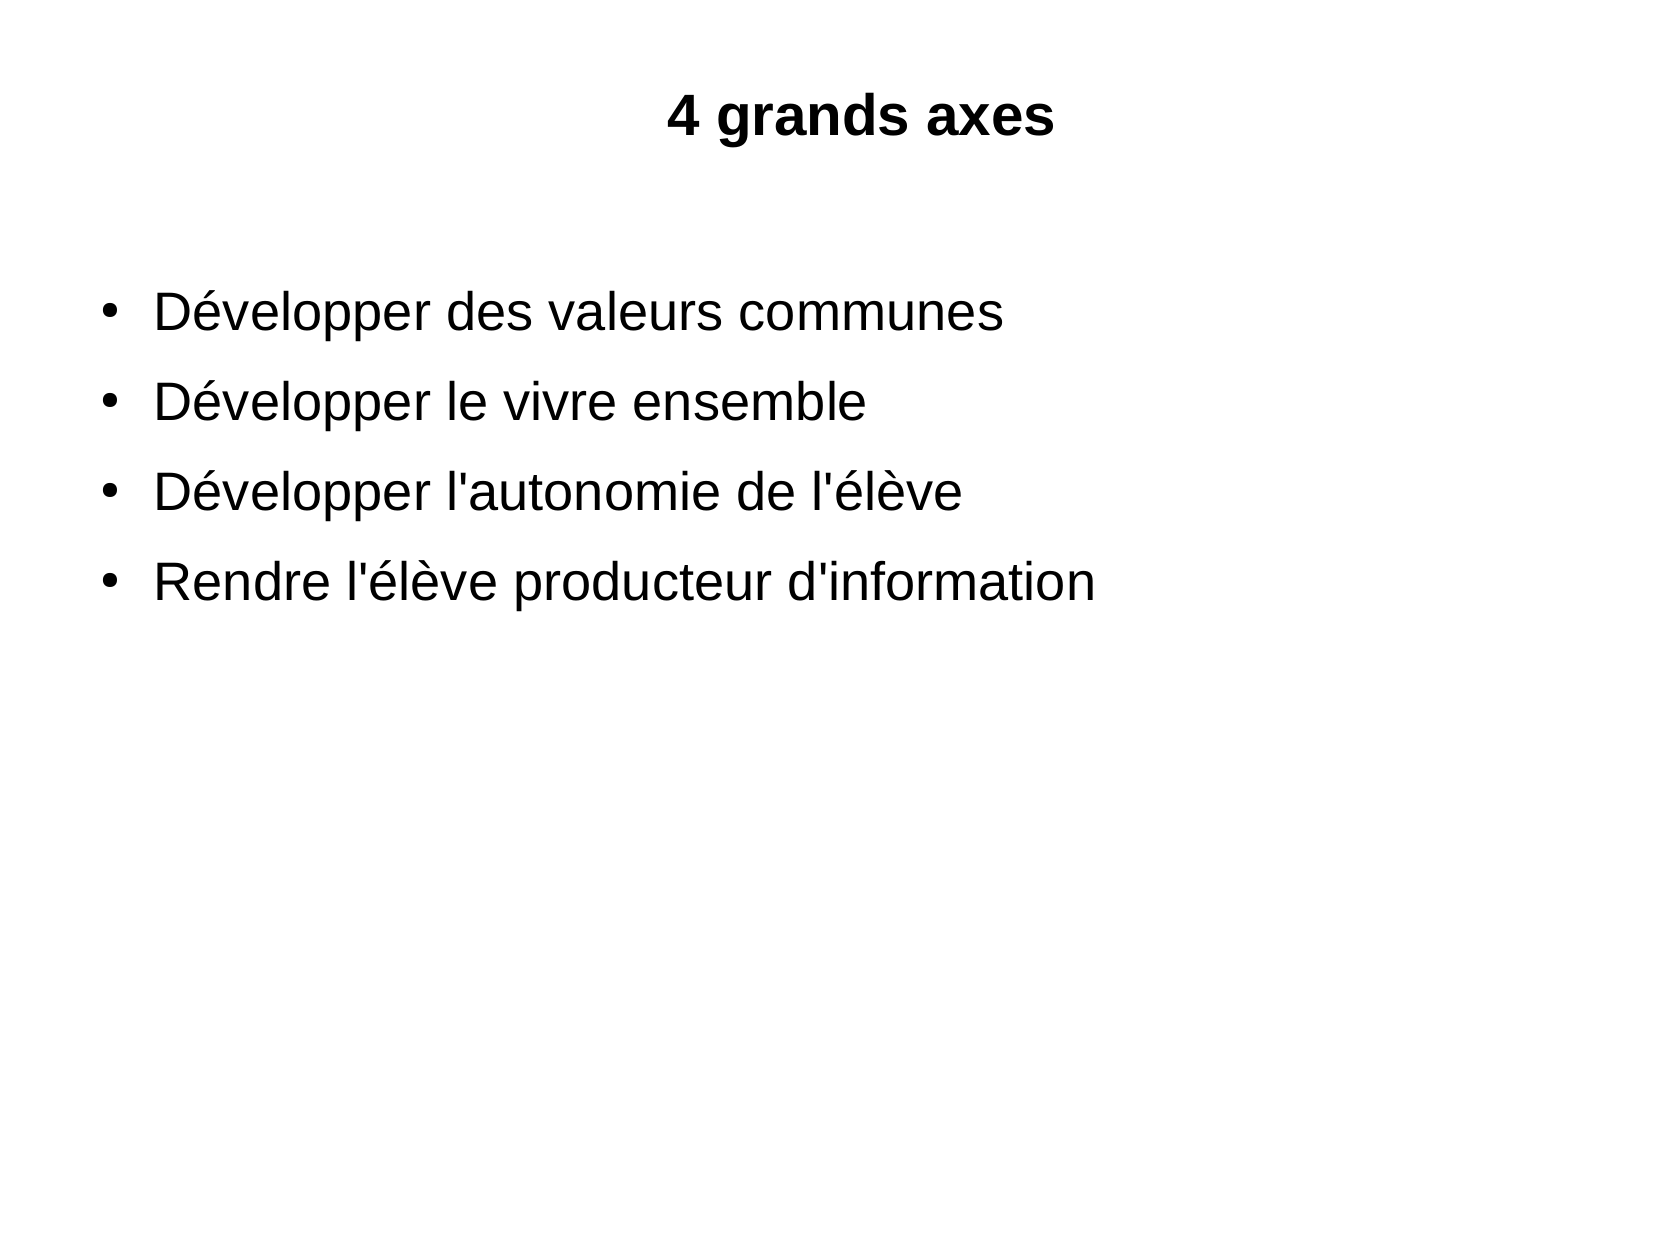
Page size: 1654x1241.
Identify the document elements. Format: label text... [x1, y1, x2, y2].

list 4 grands axes Développer des valeurs communes Développer le vivre ensemble Développer l'autonomie de l'élève Rendre l'élève producteur d'information [82, 82, 1571, 1170]
